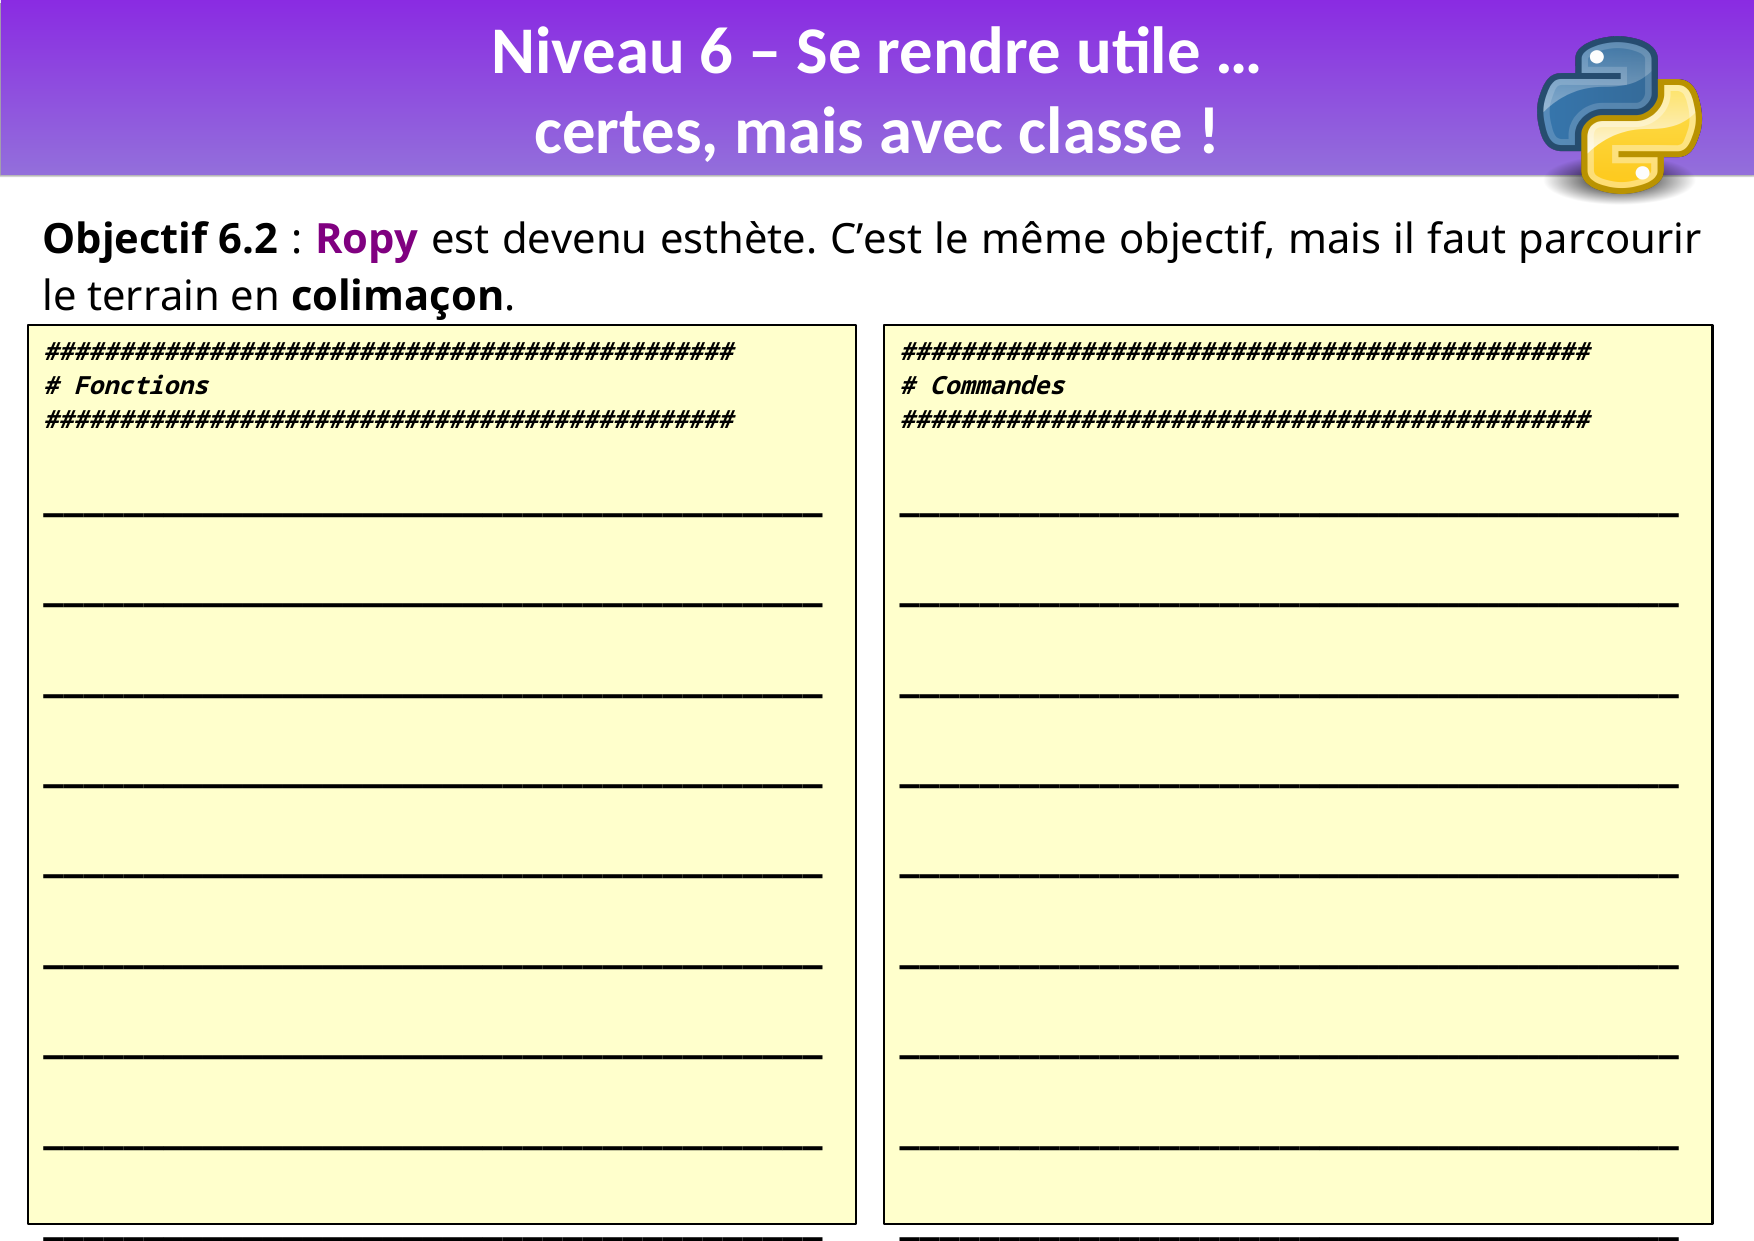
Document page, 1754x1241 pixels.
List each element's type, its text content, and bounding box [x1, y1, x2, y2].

text_box Objectif 6.2 : Ropy est devenu esthète. C’est le même objectif, mais il faut parcourir le terrain en colimaçon. [27, 201, 1718, 311]
text_box ############################################## # Commandes ############################################## _______________________________________ _______________________________________ _______________________________________ _______________________________________ _______________________________________ _______________________________________ _______________________________________ _______________________________________ _______________________________________ _______________________________________ _______________________________________ _______________________________________ [883, 325, 1713, 1224]
picture [1526, 32, 1713, 201]
text_box Niveau 6 – Se rendre utile … certes, mais avec classe ! [0, 0, 1754, 175]
text_box ############################################## # Fonctions ############################################## _______________________________________ _______________________________________ _______________________________________ _______________________________________ _______________________________________ _______________________________________ _______________________________________ _______________________________________ _______________________________________ _______________________________________ _______________________________________ _______________________________________ [27, 325, 857, 1224]
